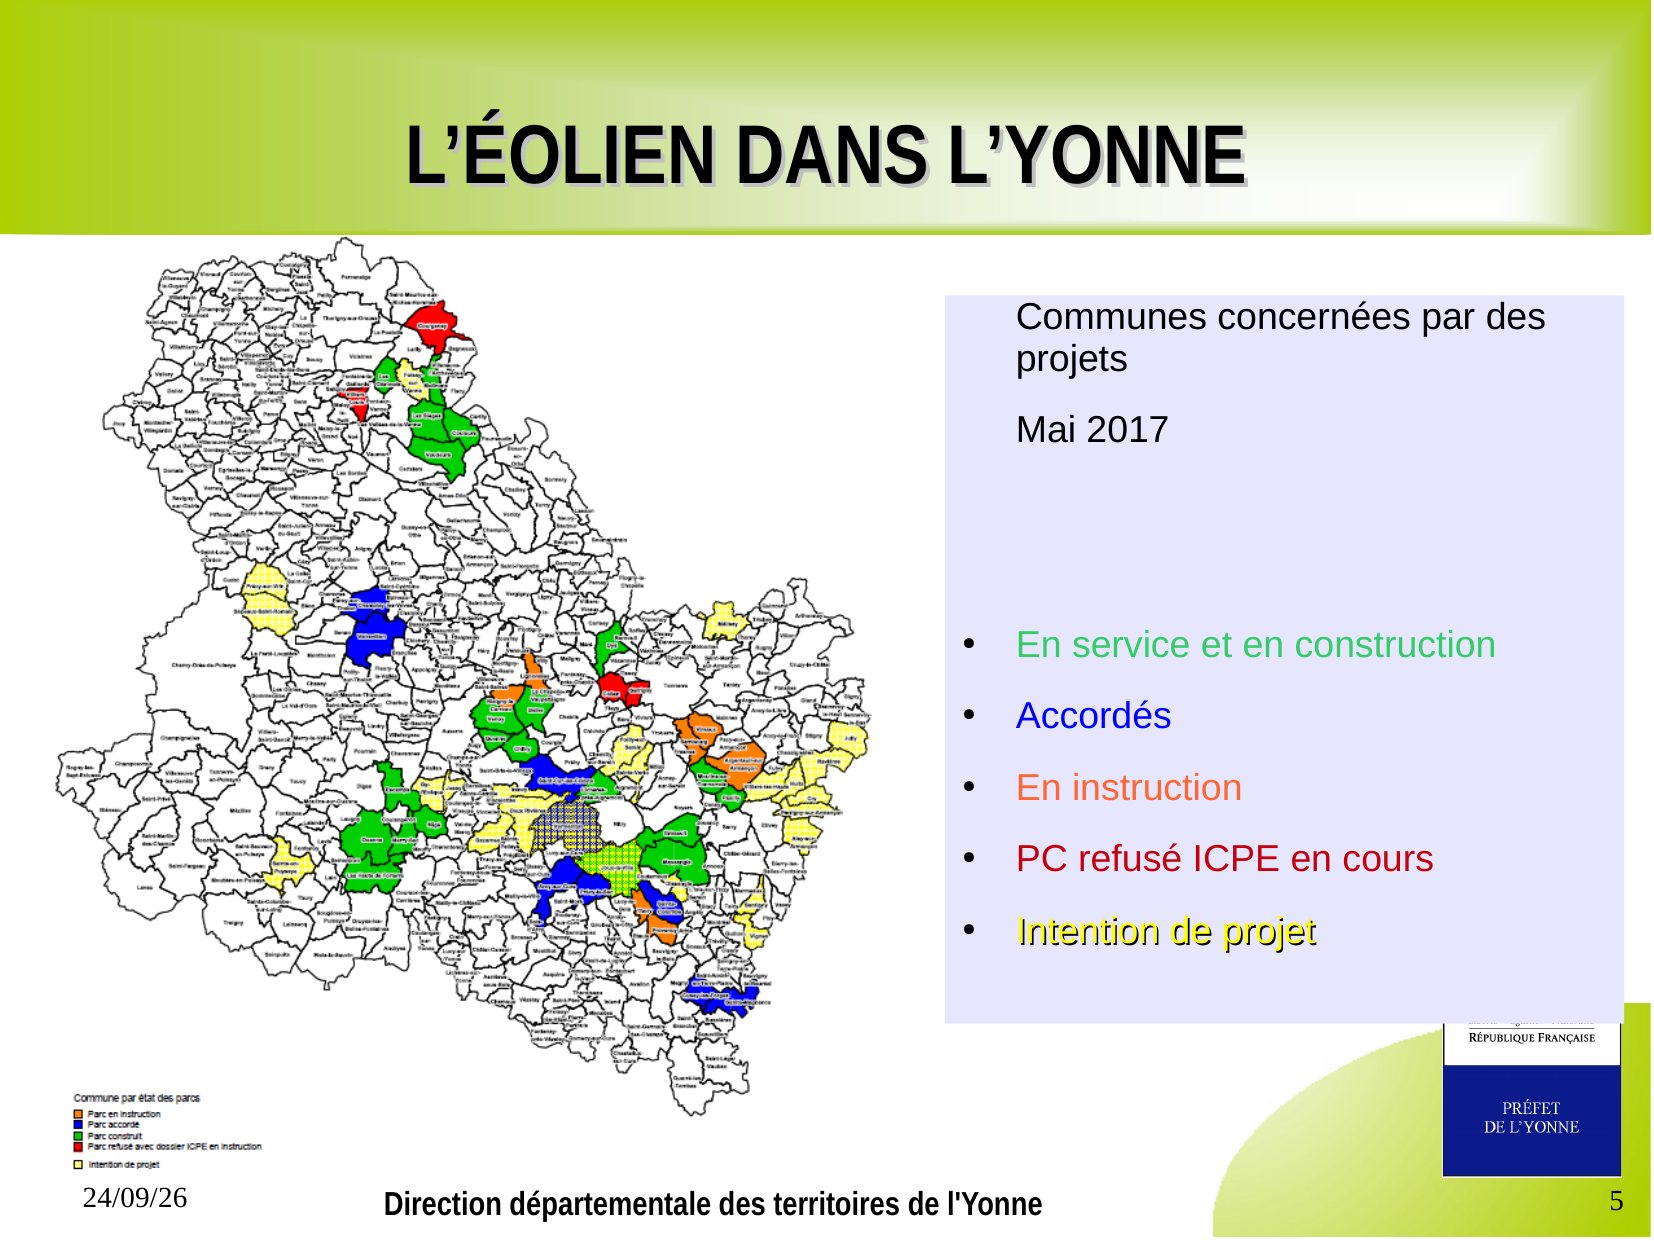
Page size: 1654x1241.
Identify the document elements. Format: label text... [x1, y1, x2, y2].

list Communes concernées par des projets Mai 2017 En service et en construction Accordés En instruction PC refusé ICPE en cours Intention de projet [944, 295, 1625, 1024]
title L’ÉOLIEN DANS L’YONNE [82, 49, 1571, 257]
picture [31, 236, 886, 1177]
